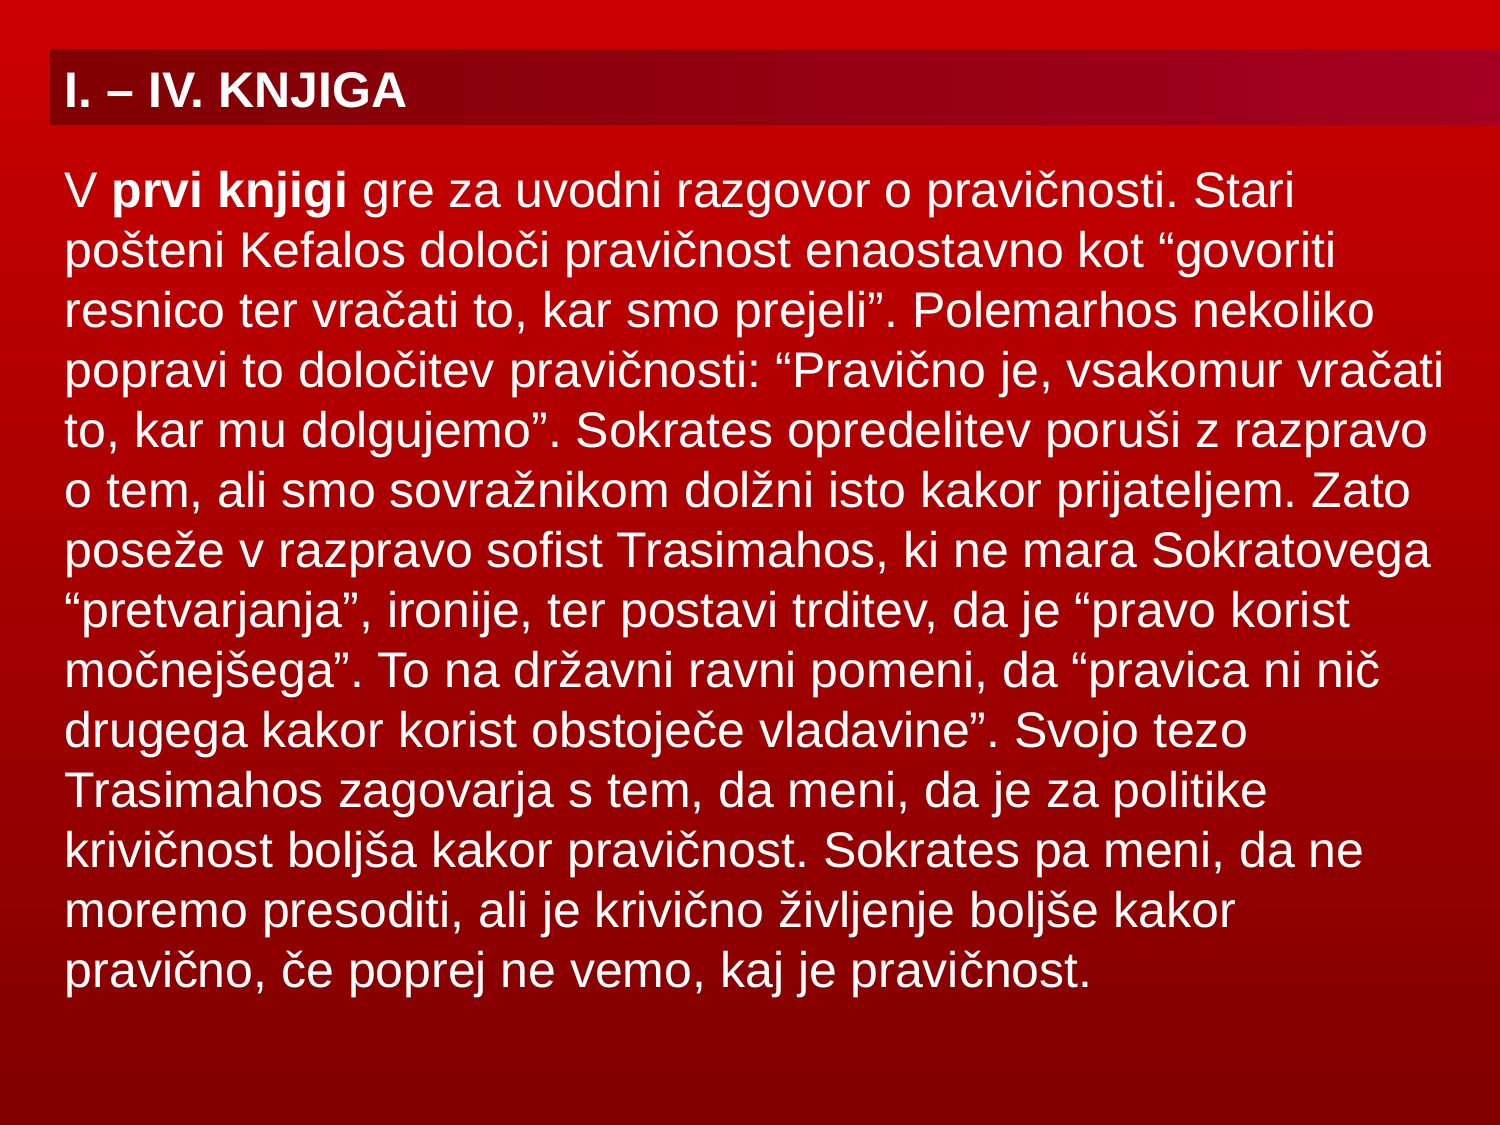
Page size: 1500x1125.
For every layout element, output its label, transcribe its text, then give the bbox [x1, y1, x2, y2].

text_box V prvi knjigi gre za uvodni razgovor o pravičnosti. Stari pošteni Kefalos določi pravičnost enaostavno kot “govoriti resnico ter vračati to, kar smo prejeli”. Polemarhos nekoliko popravi to določitev pravičnosti: “Pravično je, vsakomur vračati to, kar mu dolgujemo”. Sokrates opredelitev poruši z razpravo o tem, ali smo sovražnikom dolžni isto kakor prijateljem. Zato poseže v razpravo sofist Trasimahos, ki ne mara Sokratovega “pretvarjanja”, ironije, ter postavi trditev, da je “pravo korist močnejšega”. To na državni ravni pomeni, da “pravica ni nič drugega kakor korist obstoječe vladavine”. Svojo tezo Trasimahos zagovarja s tem, da meni, da je za politike krivičnost boljša kakor pravičnost. Sokrates pa meni, da ne moremo presoditi, ali je krivično življenje boljše kakor pravično, če poprej ne vemo, kaj je pravičnost. [49, 149, 1463, 1005]
text_box I. – IV. KNJIGA [50, 49, 1500, 125]
